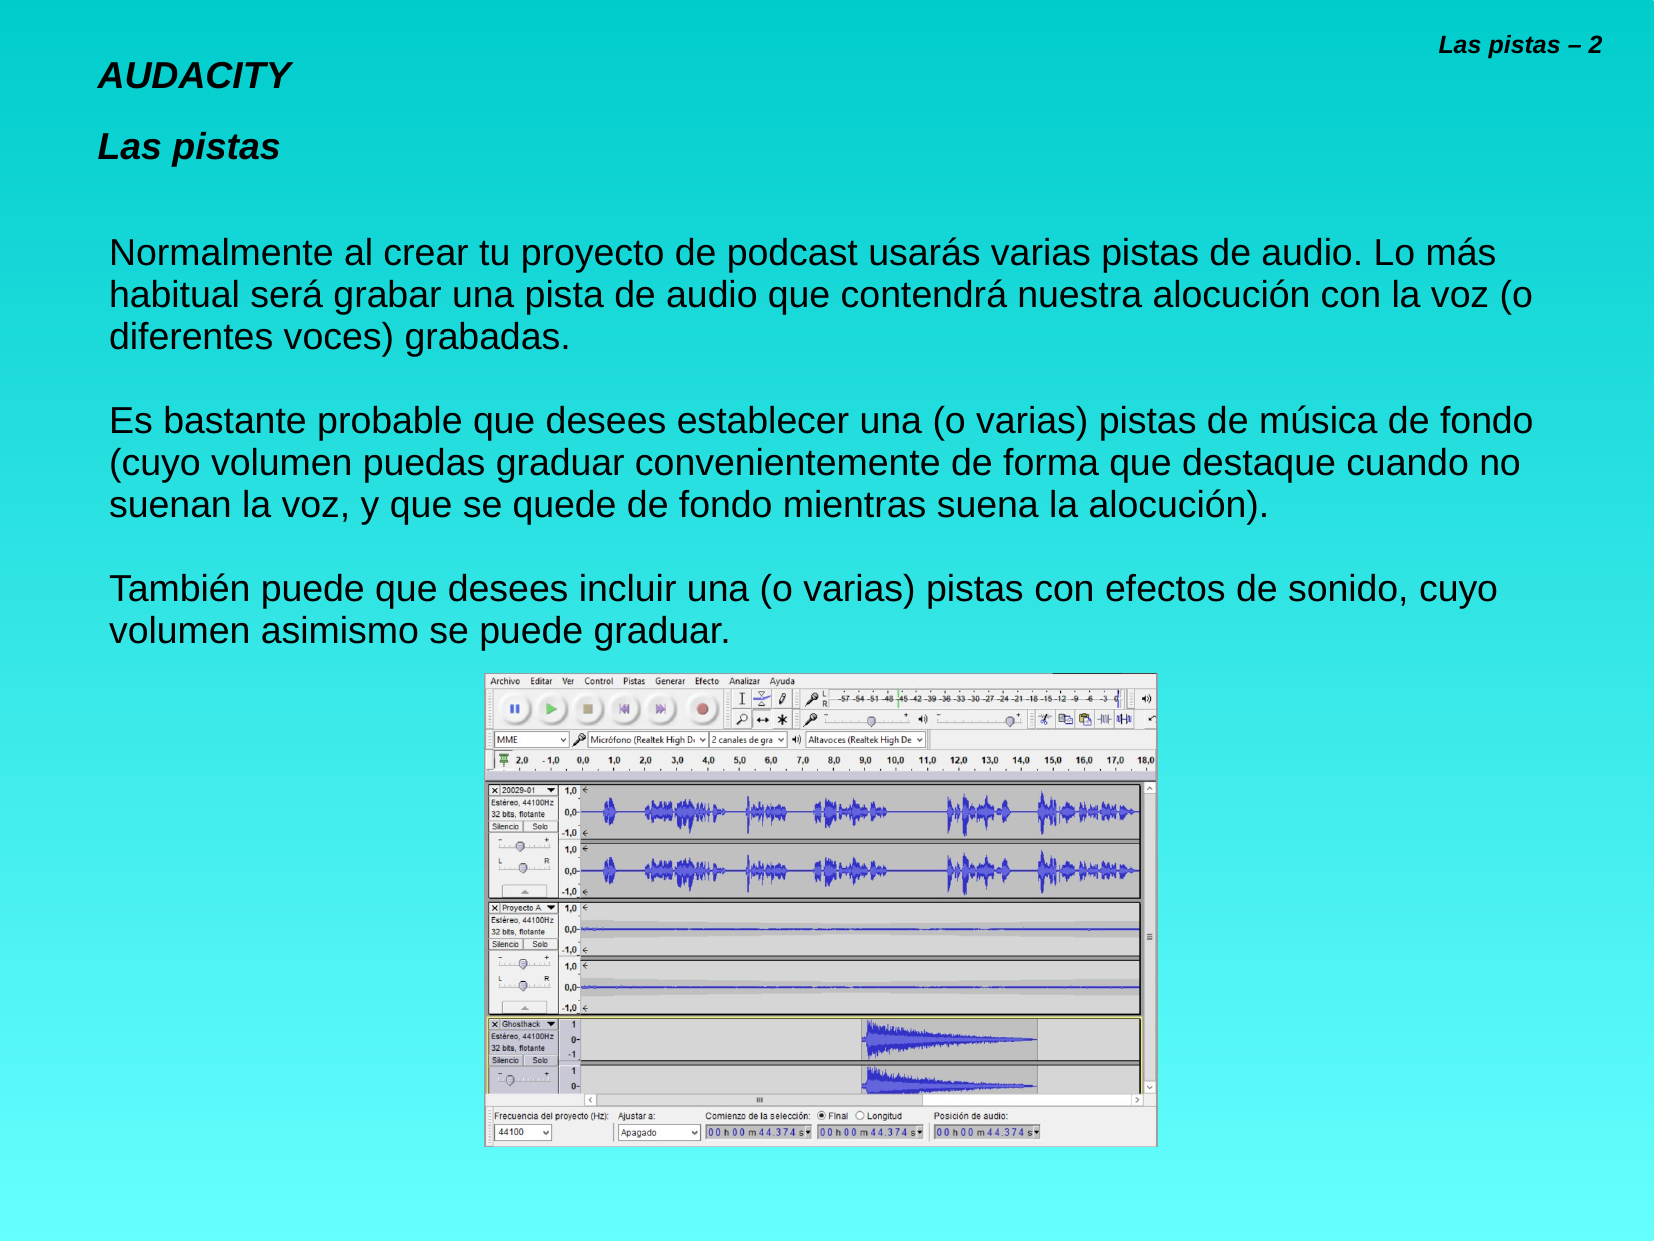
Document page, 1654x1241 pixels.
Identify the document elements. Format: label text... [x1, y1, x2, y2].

text_box AUDACITY [82, 47, 674, 104]
text_box Las pistas – 2 [992, 23, 1619, 67]
picture [484, 673, 1158, 1147]
text_box Las pistas [82, 118, 626, 175]
text_box Normalmente al crear tu proyecto de podcast usarás varias pistas de audio. Lo más habitual será grabar una pista de audio que contendrá nuestra alocución con la voz (o diferentes voces) grabadas. Es bastante probable que desees establecer una (o varias) pistas de música de fondo (cuyo volumen puedas graduar convenientemente de forma que destaque cuando no suenan la voz, y que se quede de fondo mientras suena la alocución). También puede que desees incluir una (o varias) pistas con efectos de sonido, cuyo volumen asimismo se puede graduar. [94, 224, 1571, 655]
